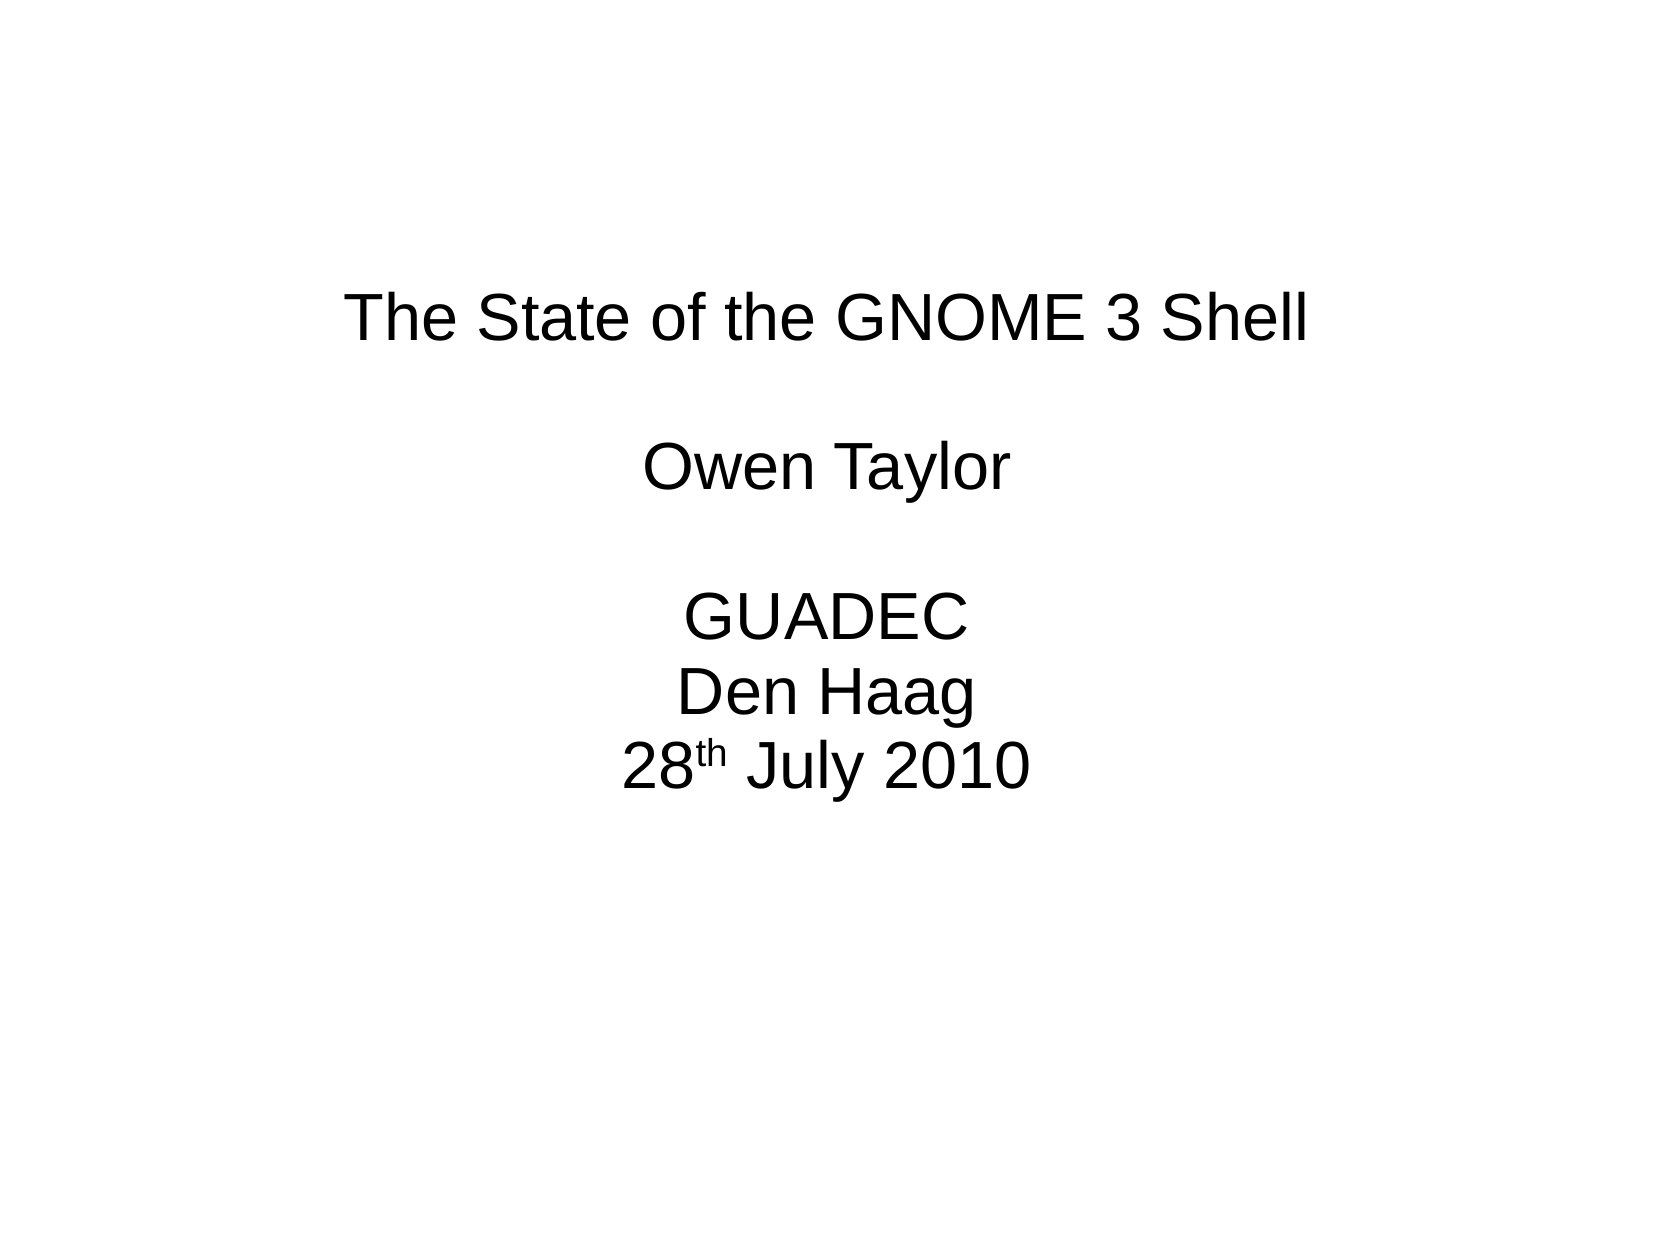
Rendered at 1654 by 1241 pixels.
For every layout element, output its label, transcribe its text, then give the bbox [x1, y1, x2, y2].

subtitle The State of the GNOME 3 Shell Owen Taylor GUADEC Den Haag 28th July 2010 [82, 49, 1571, 1109]
